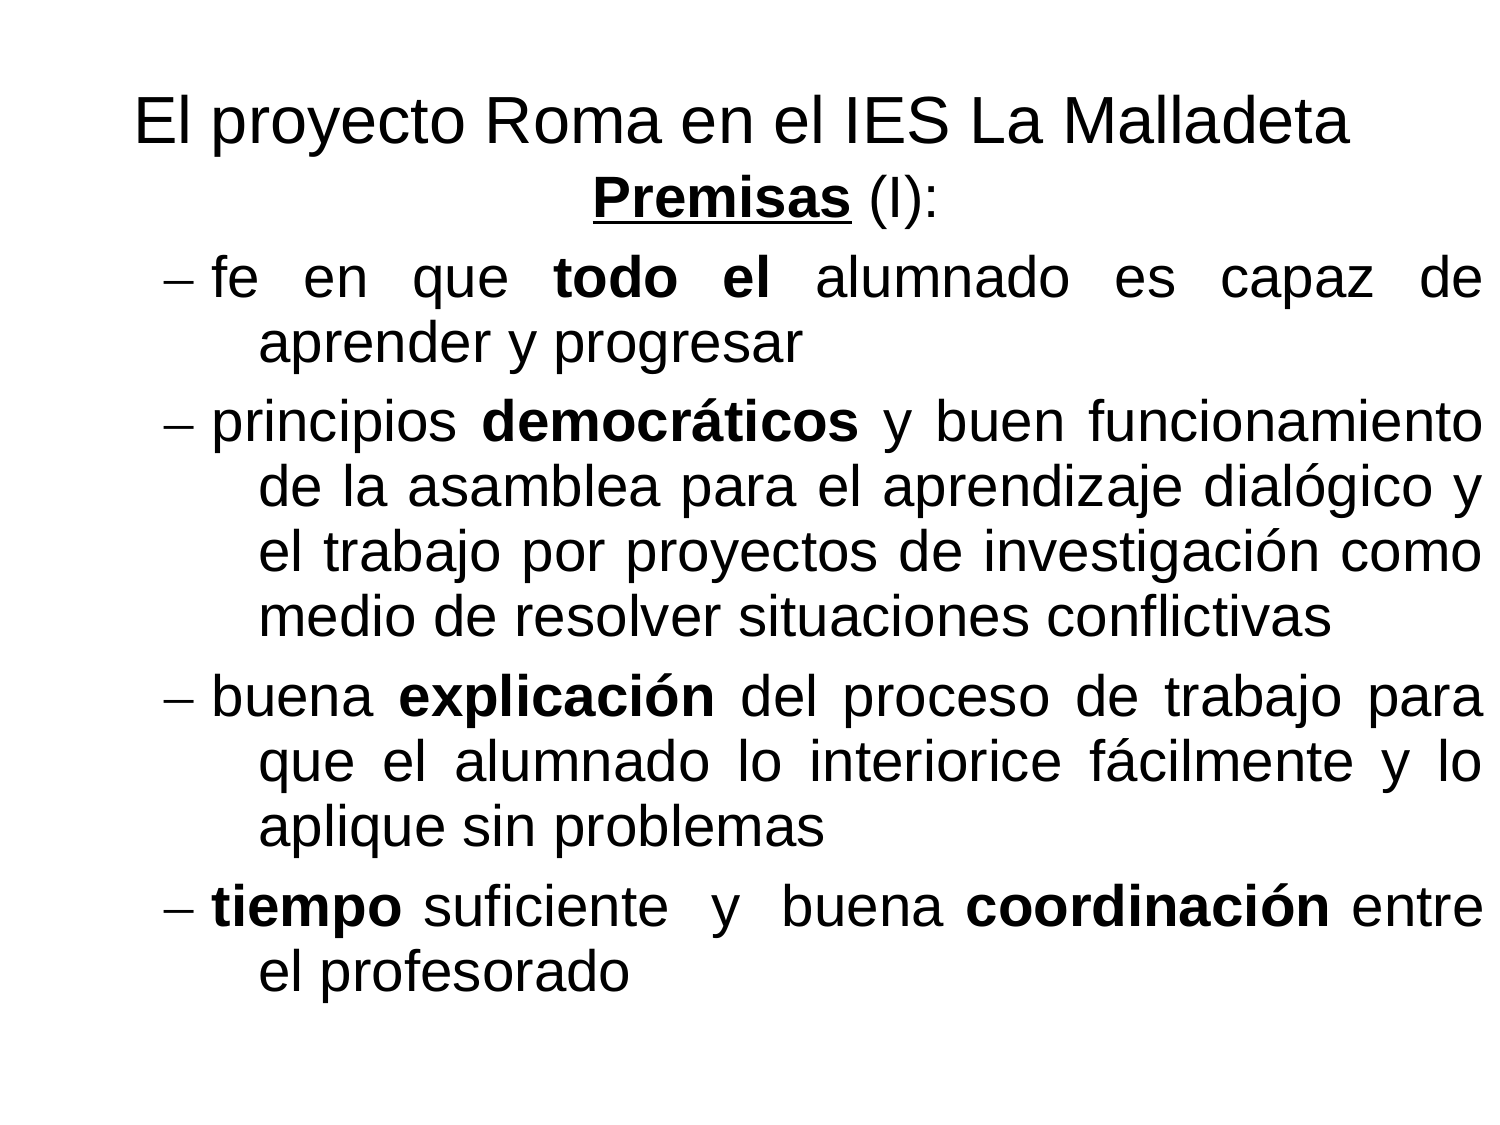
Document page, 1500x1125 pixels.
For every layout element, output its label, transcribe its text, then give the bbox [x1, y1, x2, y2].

title El proyecto Roma en el IES La Malladeta [67, 59, 1418, 157]
list Premisas (I): fe en que todo el alumnado es capaz de aprender y progresar principios democráticos y buen funcionamiento de la asamblea para el aprendizaje dialógico y el trabajo por proyectos de investigación como medio de resolver situaciones conflictivas buena explicación del proceso de trabajo para que el alumnado lo interiorice fácilmente y lo aplique sin problemas tiempo suficiente y buena coordinación entre el profesorado [0, 157, 1500, 1125]
